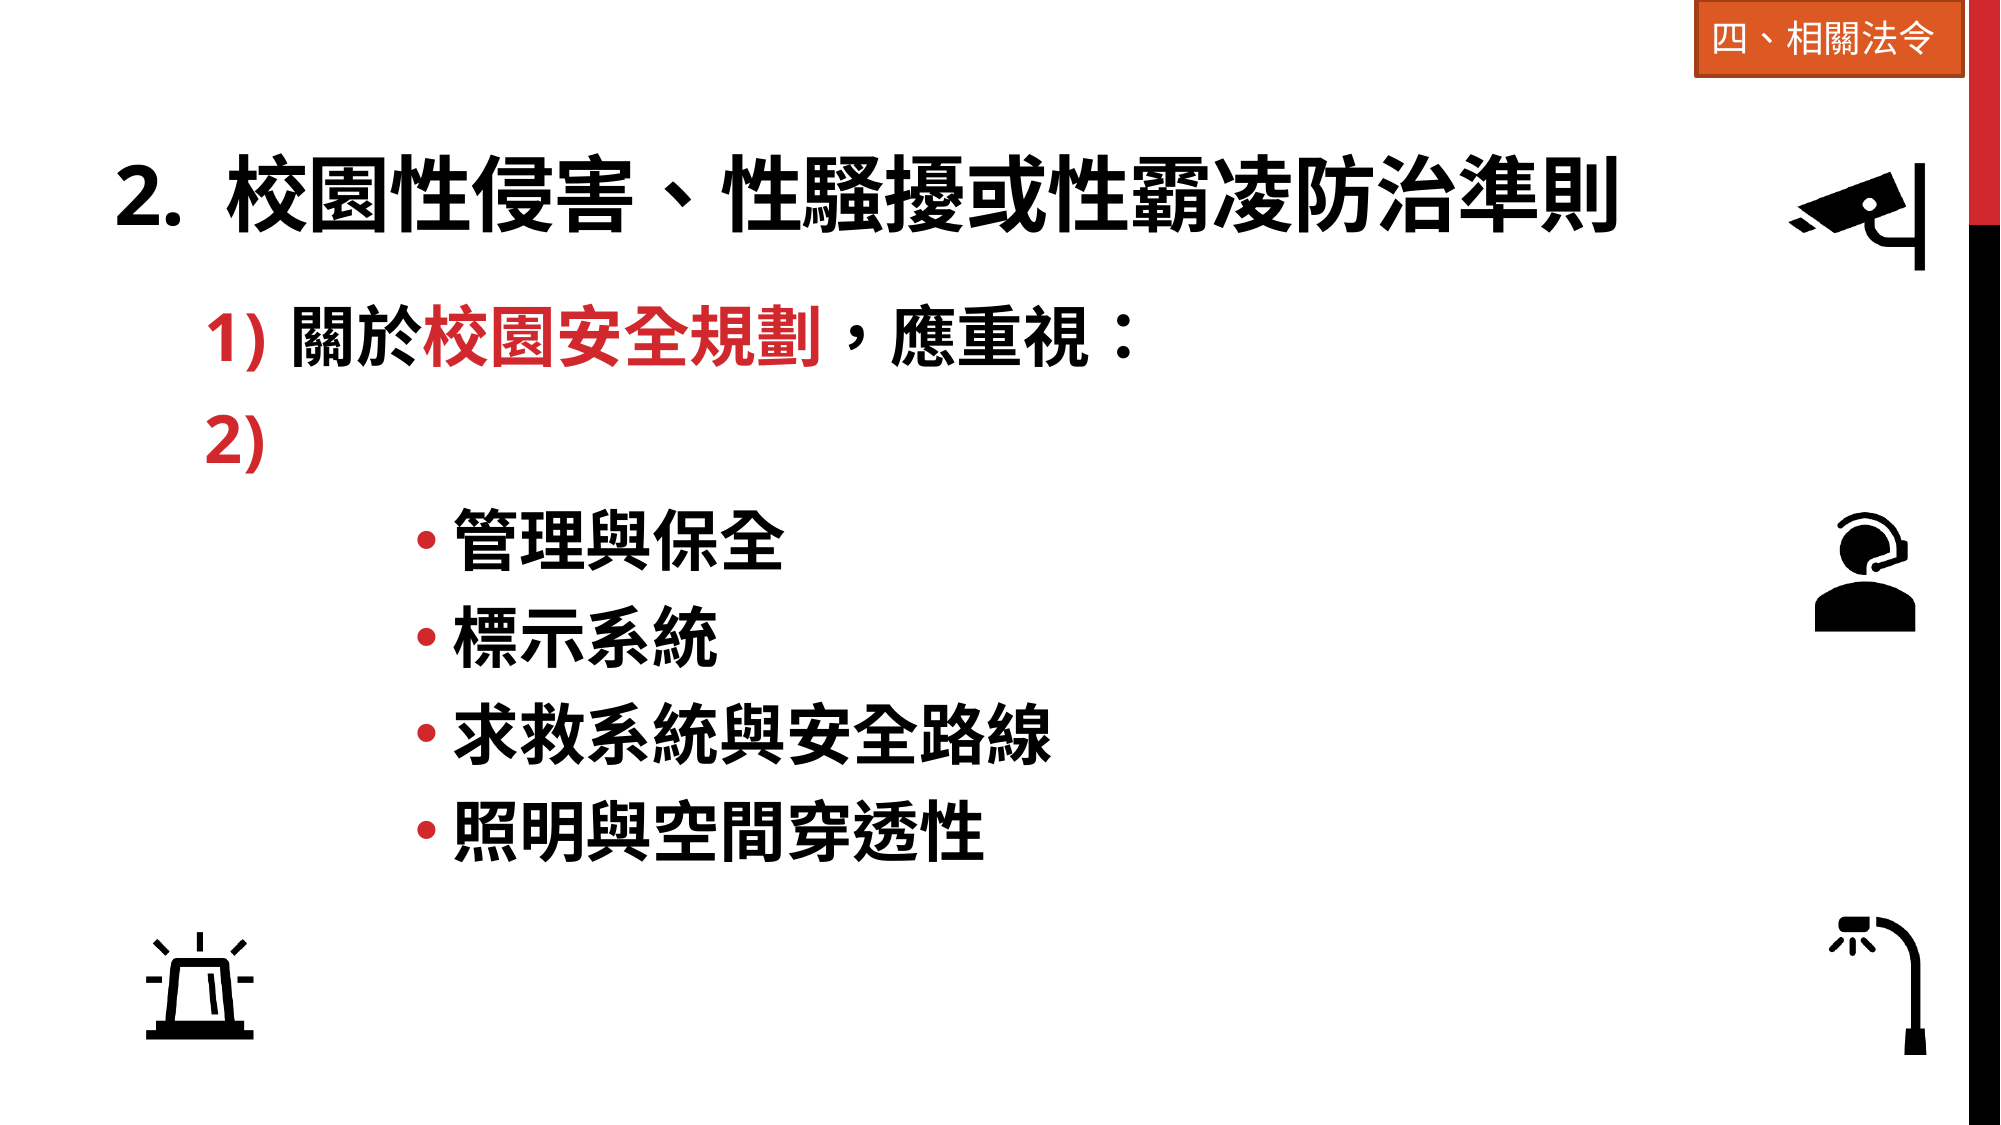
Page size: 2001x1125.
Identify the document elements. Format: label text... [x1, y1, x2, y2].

picture [1773, 141, 1940, 292]
picture [1789, 496, 1940, 647]
picture [1802, 910, 1953, 1061]
list 關於校園安全規劃，應重視： 管理與保全 標示系統 求救系統與安全路線 照明與空間穿透性 [99, 287, 1767, 1005]
title 2. 校園性侵害、性騷擾或性霸凌防治準則 [99, 25, 1665, 251]
picture [124, 910, 275, 1061]
text_box 四、相關法令 [1696, 0, 1963, 76]
